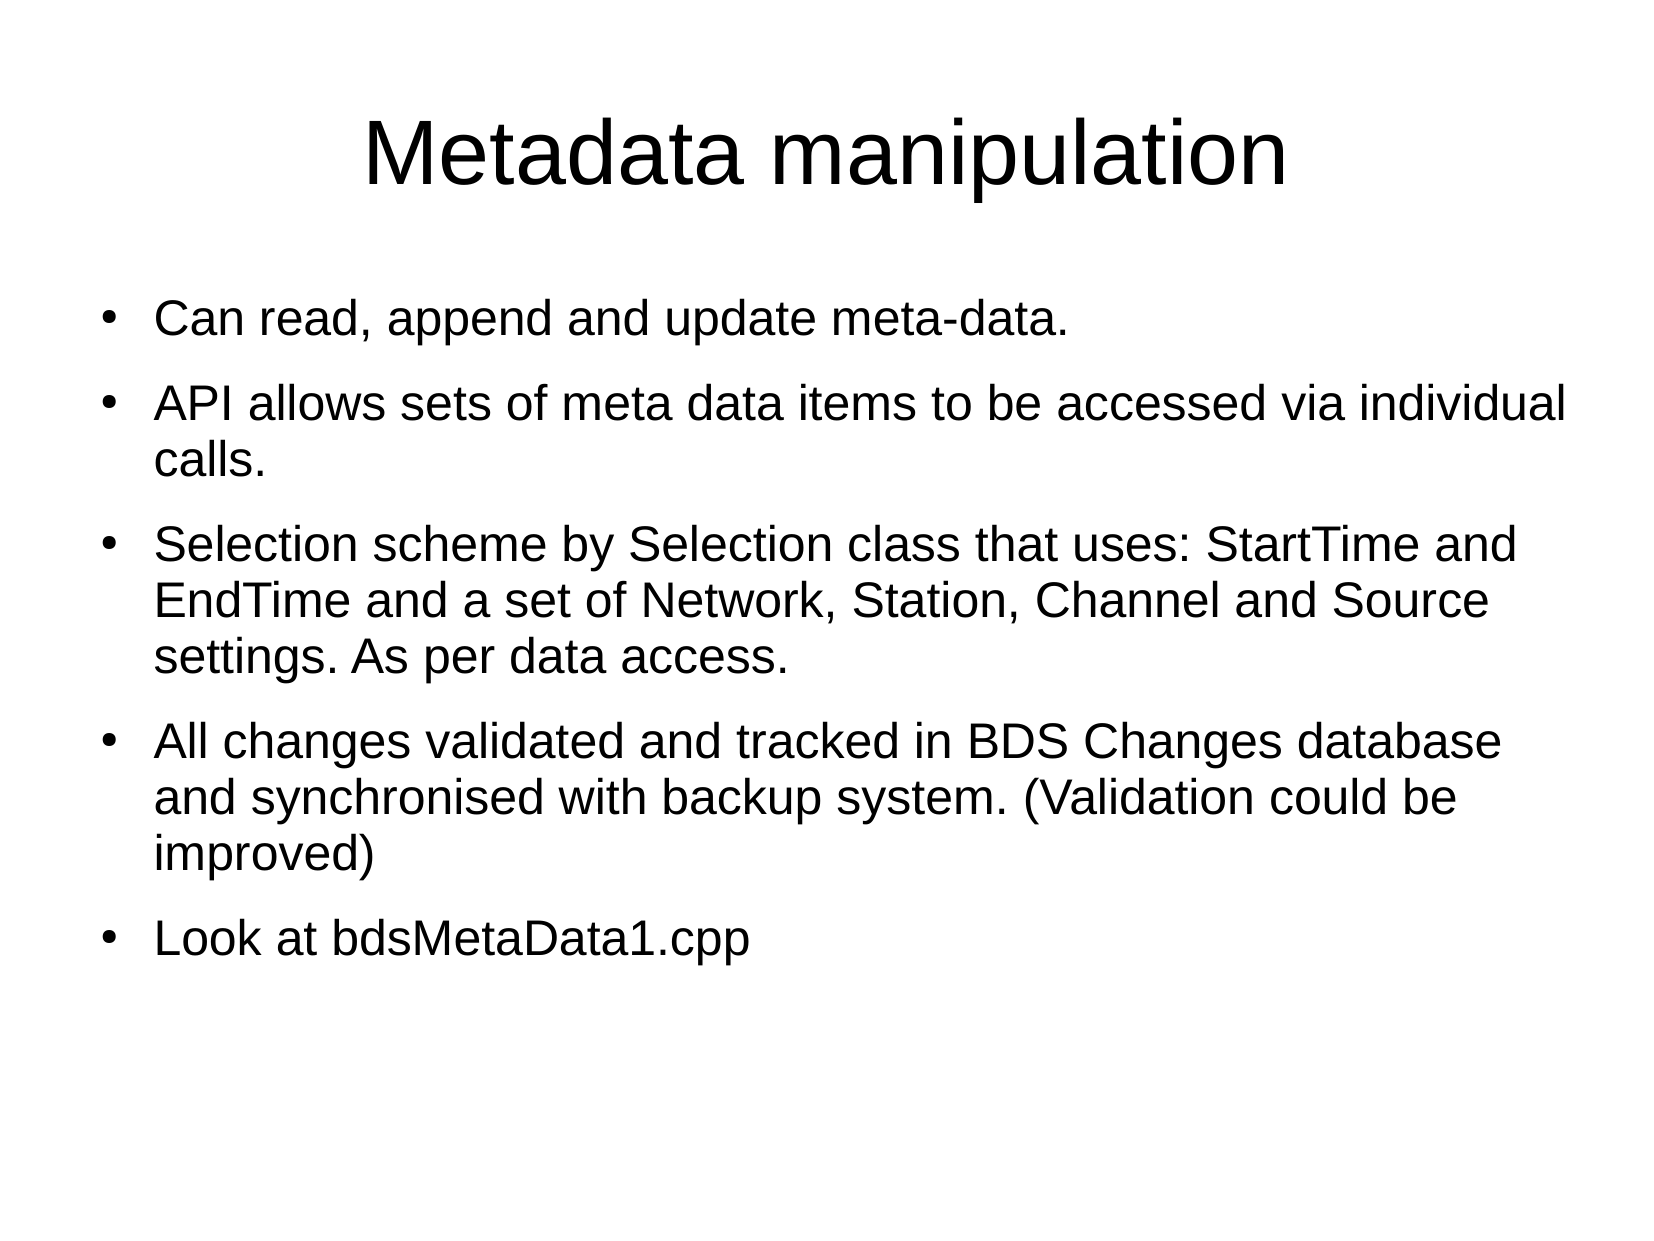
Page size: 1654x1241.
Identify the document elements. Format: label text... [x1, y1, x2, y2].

title Metadata manipulation [82, 56, 1571, 250]
list Can read, append and update meta-data. API allows sets of meta data items to be accessed via individual calls. Selection scheme by Selection class that uses: StartTime and EndTime and a set of Network, Station, Channel and Source settings. As per data access. All changes validated and tracked in BDS Changes database and synchronised with backup system. (Validation could be improved) Look at bdsMetaData1.cpp [82, 290, 1571, 1094]
